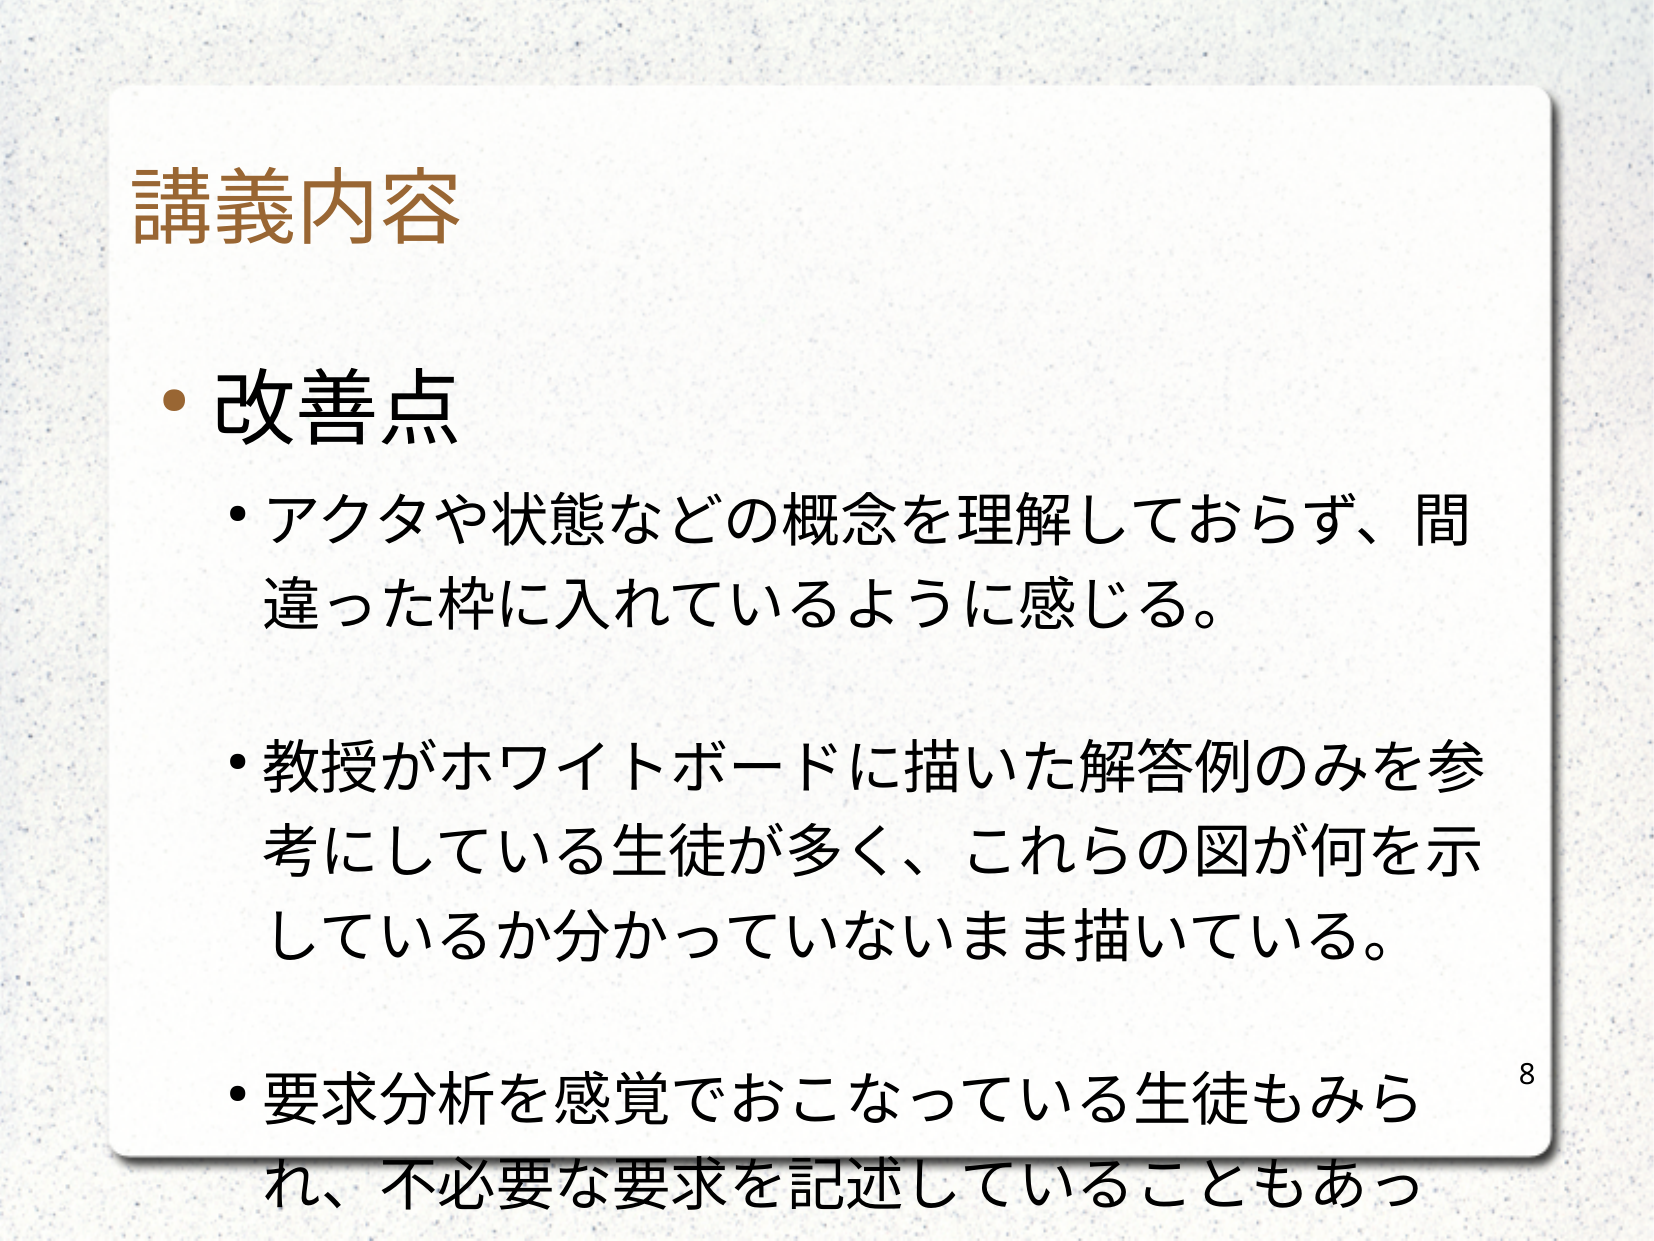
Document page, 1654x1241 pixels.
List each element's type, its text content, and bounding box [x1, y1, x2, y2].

text_box アクタや状態などの概念を理解しておらず、間違った枠に入れているように感じる。 教授がホワイトボードに描いた解答例のみを参考にしている生徒が多く、これらの図が何を示しているか分かっていないまま描いている。 要求分析を感覚でおこなっている生徒もみられ、不必要な要求を記述していることもあった。 [212, 466, 1548, 1046]
list 改善点 [141, 342, 1501, 671]
title 講義内容 [129, 94, 1619, 302]
picture [0, 0, 1654, 1241]
